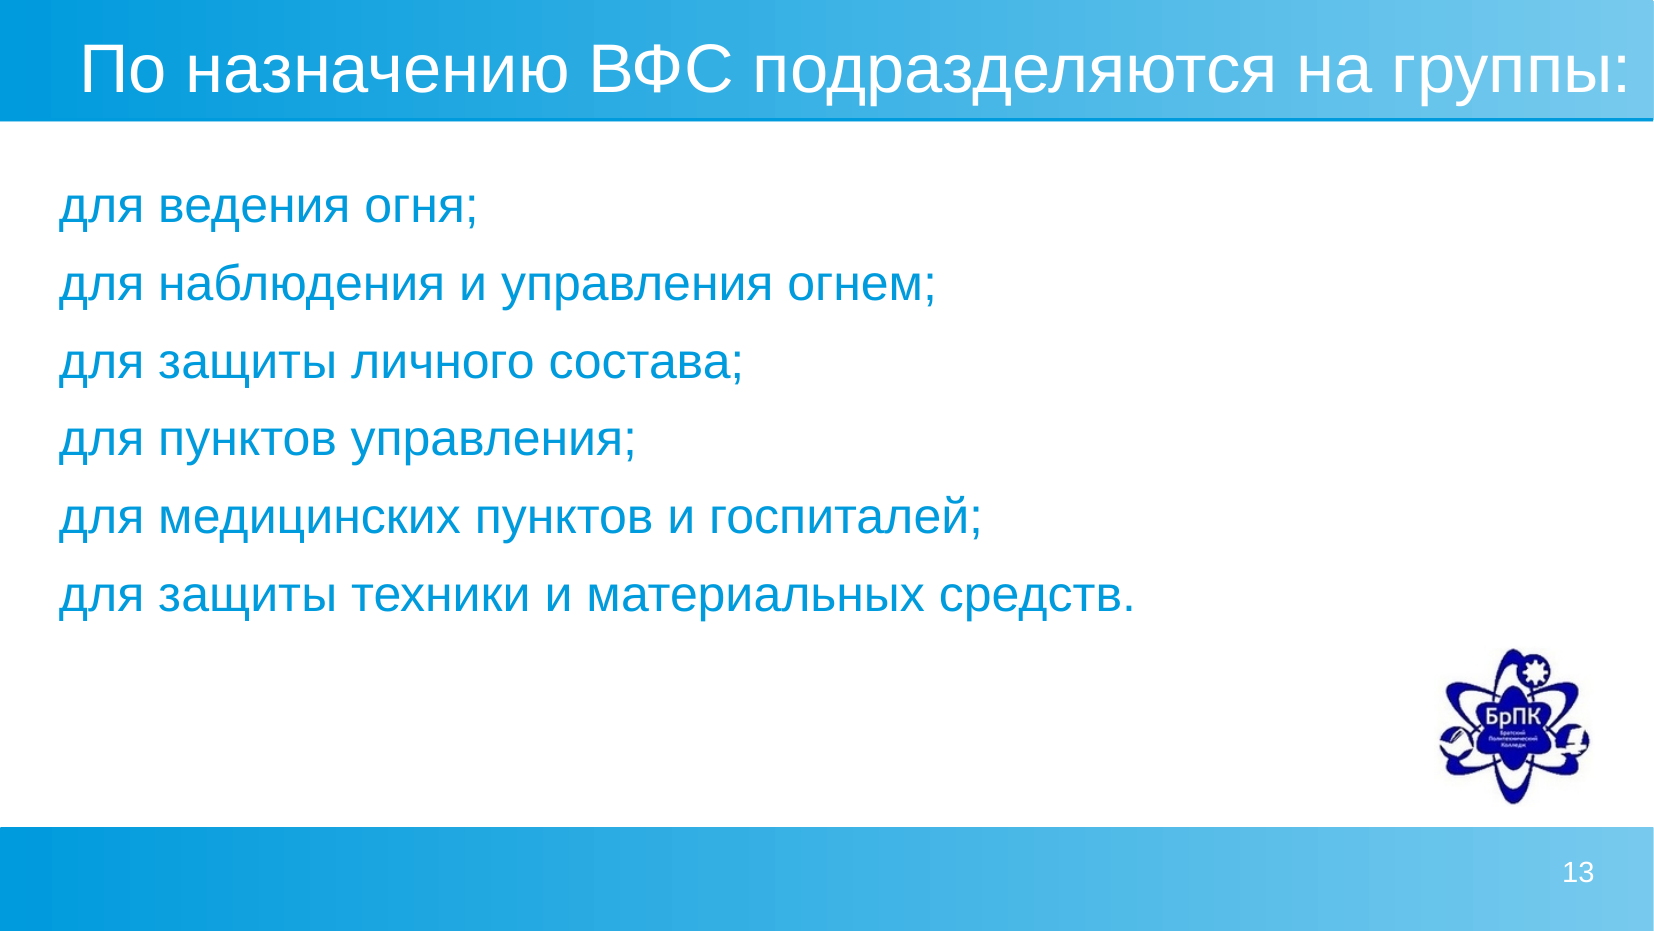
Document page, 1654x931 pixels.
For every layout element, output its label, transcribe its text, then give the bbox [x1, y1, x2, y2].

title По назначению ВФС подразделяются на группы: [59, 0, 1654, 146]
picture [1434, 646, 1595, 807]
list для ведения огня; для наблюдения и управления огнем; для защиты личного состава; для пунктов управления; для медицинских пунктов и госпиталей; для защиты техники и материальных средств. [59, 177, 1595, 768]
